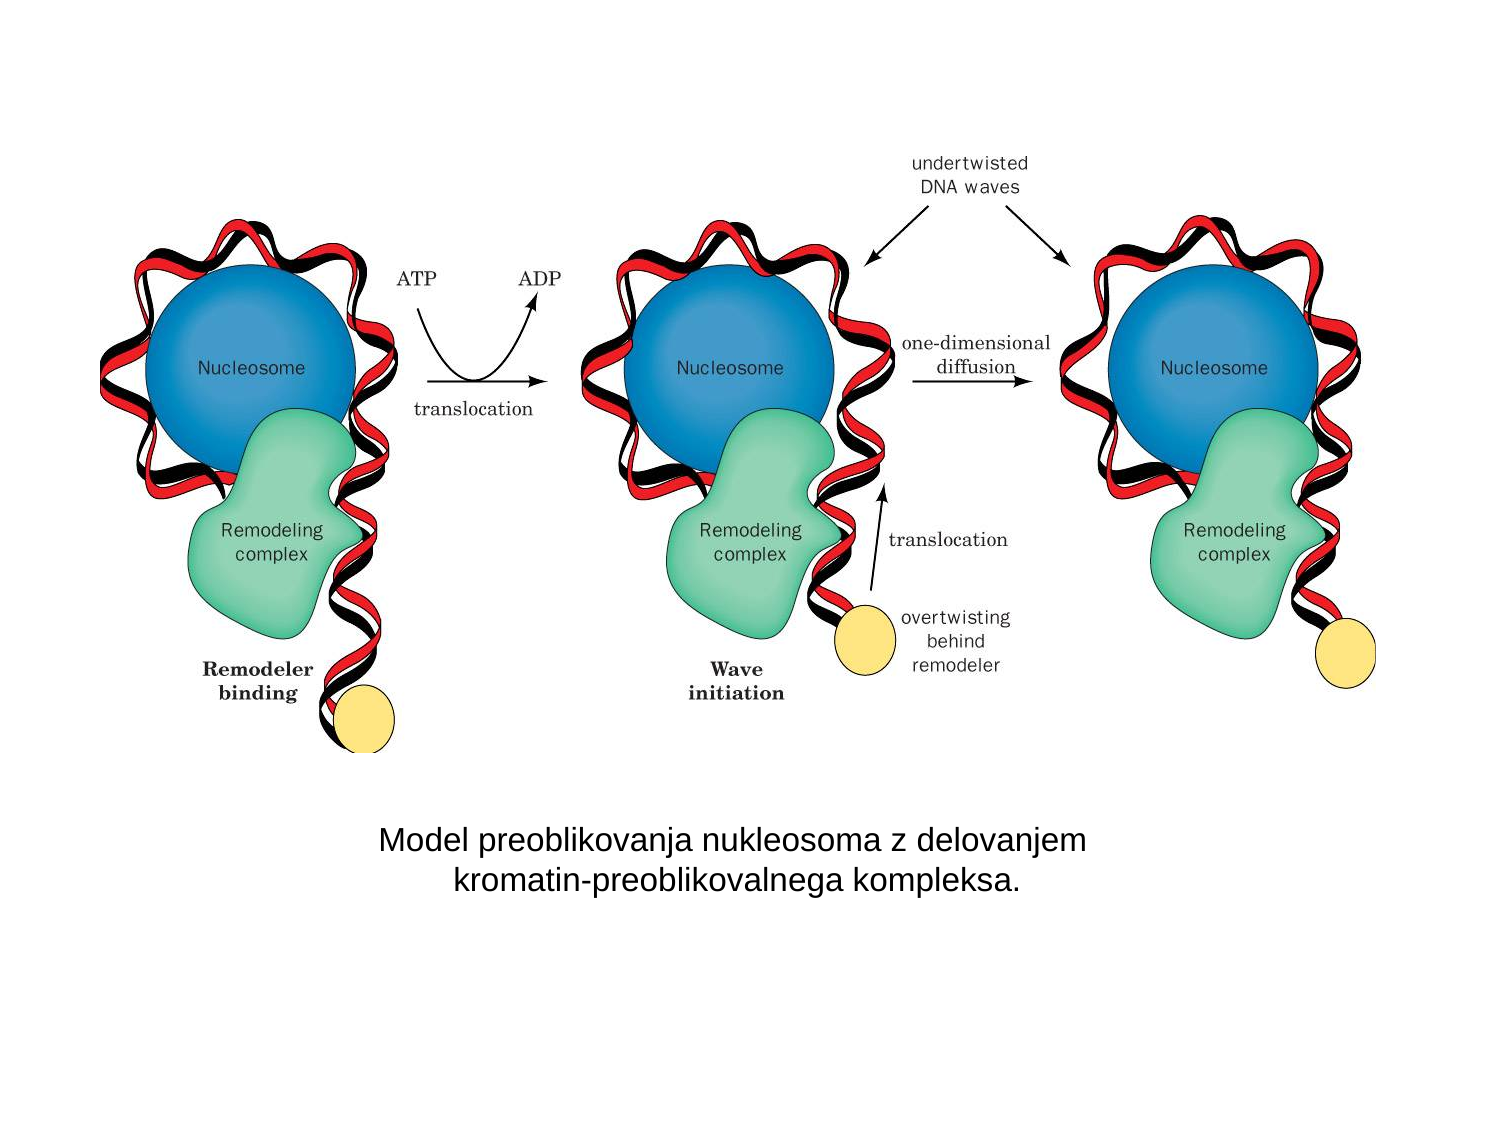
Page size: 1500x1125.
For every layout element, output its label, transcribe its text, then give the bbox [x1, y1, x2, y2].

text_box Model preoblikovanja nukleosoma z delovanjem kromatin-preoblikovalnega kompleksa. [100, 810, 1376, 922]
picture [100, 148, 1376, 753]
